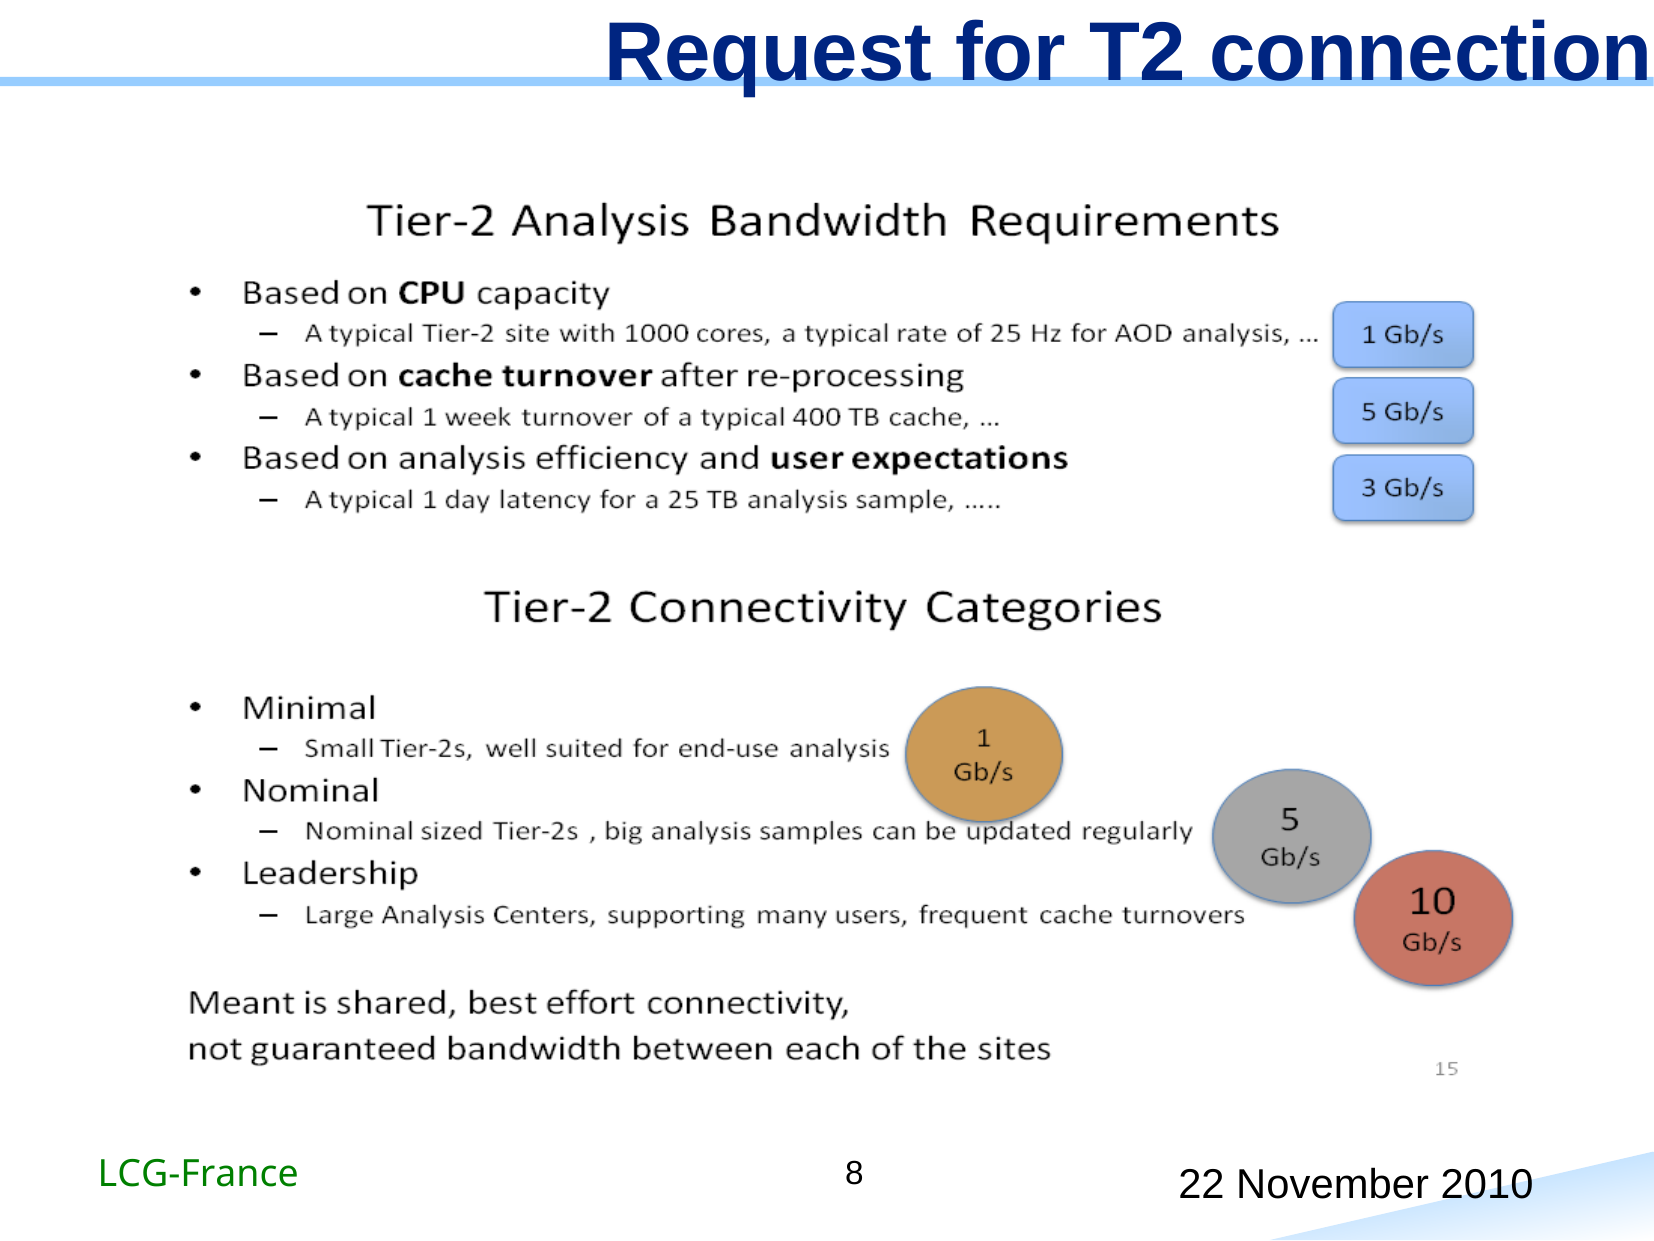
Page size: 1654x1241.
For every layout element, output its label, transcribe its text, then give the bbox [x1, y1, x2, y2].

title Request for T2 connection [85, 0, 1654, 104]
picture [100, 169, 1545, 1112]
